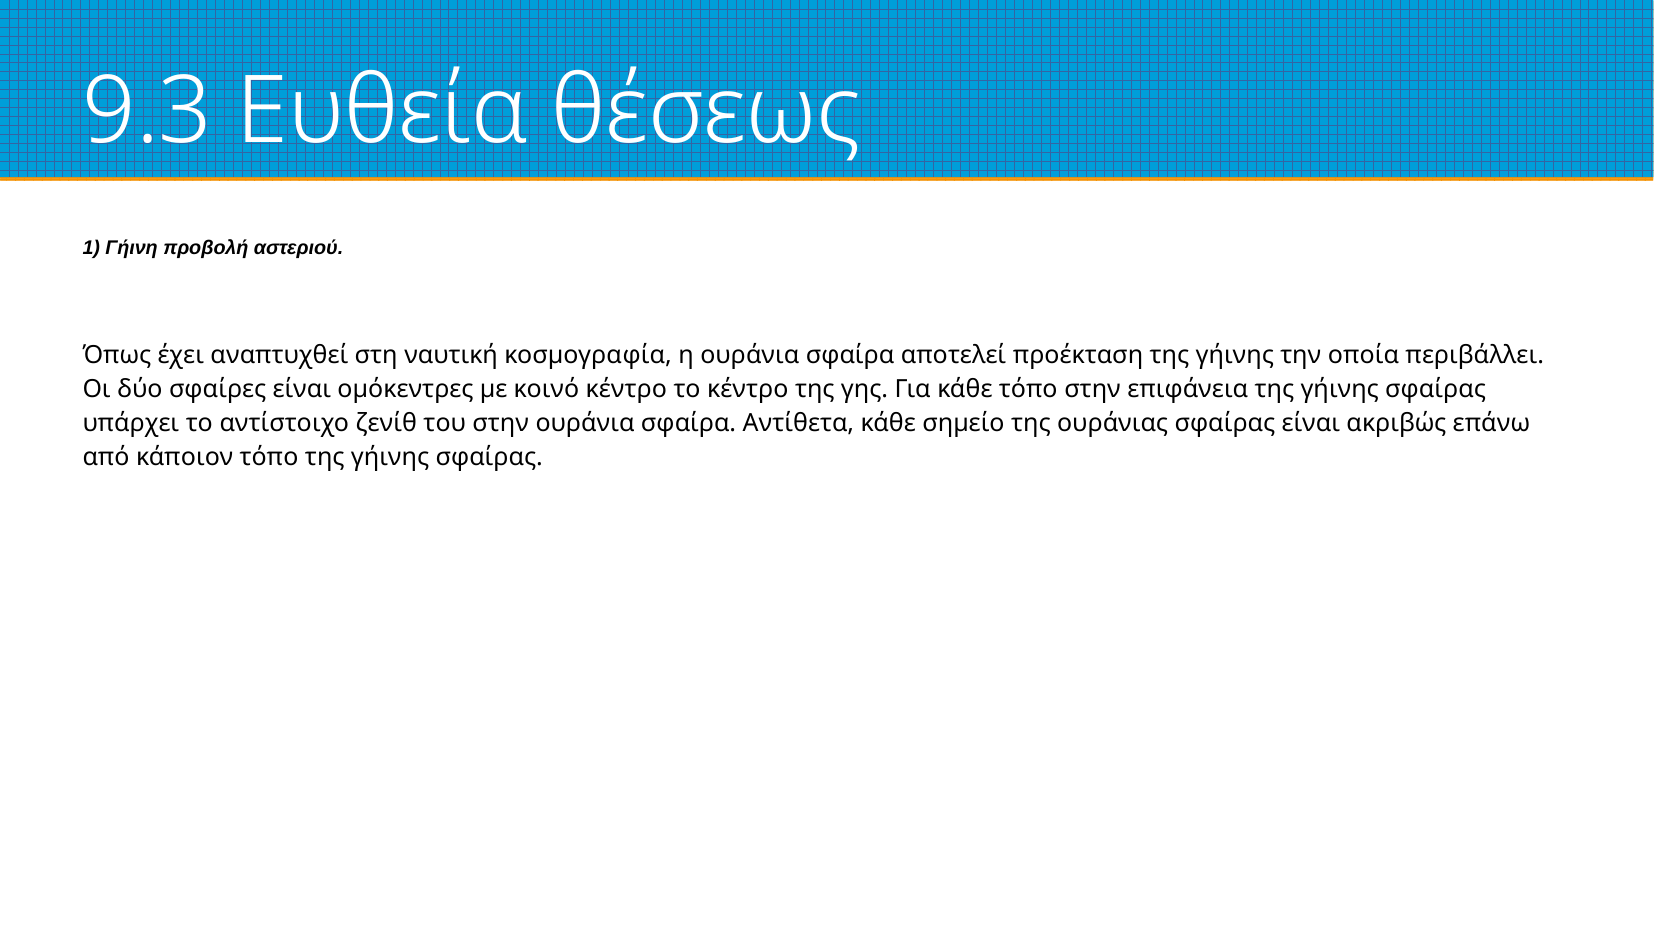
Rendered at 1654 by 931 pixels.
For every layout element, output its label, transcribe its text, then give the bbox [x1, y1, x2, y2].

title 9.3 Ευθεία θέσεως [82, 14, 1571, 171]
list 1) Γήινη προβολή αστεριού. Όπως έχει αναπτυχθεί στη ναυτική κοσμογρα­φία, η ουράνια σφαίρα αποτελεί προέκταση της γήινης την οποία περιβάλλει. Οι δύο σφαίρες είναι ομόκεντρες με κοινό κέντρο το κέντρο της γης. Για κάθε τόπο στην επιφάνεια της γήινης σφαίρας υπάρχει το αντίστοιχο ζενίθ του στην ουράνια σφαίρα. Αντίθετα, κάθε σημείο της ουράνιας σφαίρας είναι ακριβώς επάνω από κάποιον τόπο της γήινης σφαίρας. [82, 236, 1563, 811]
